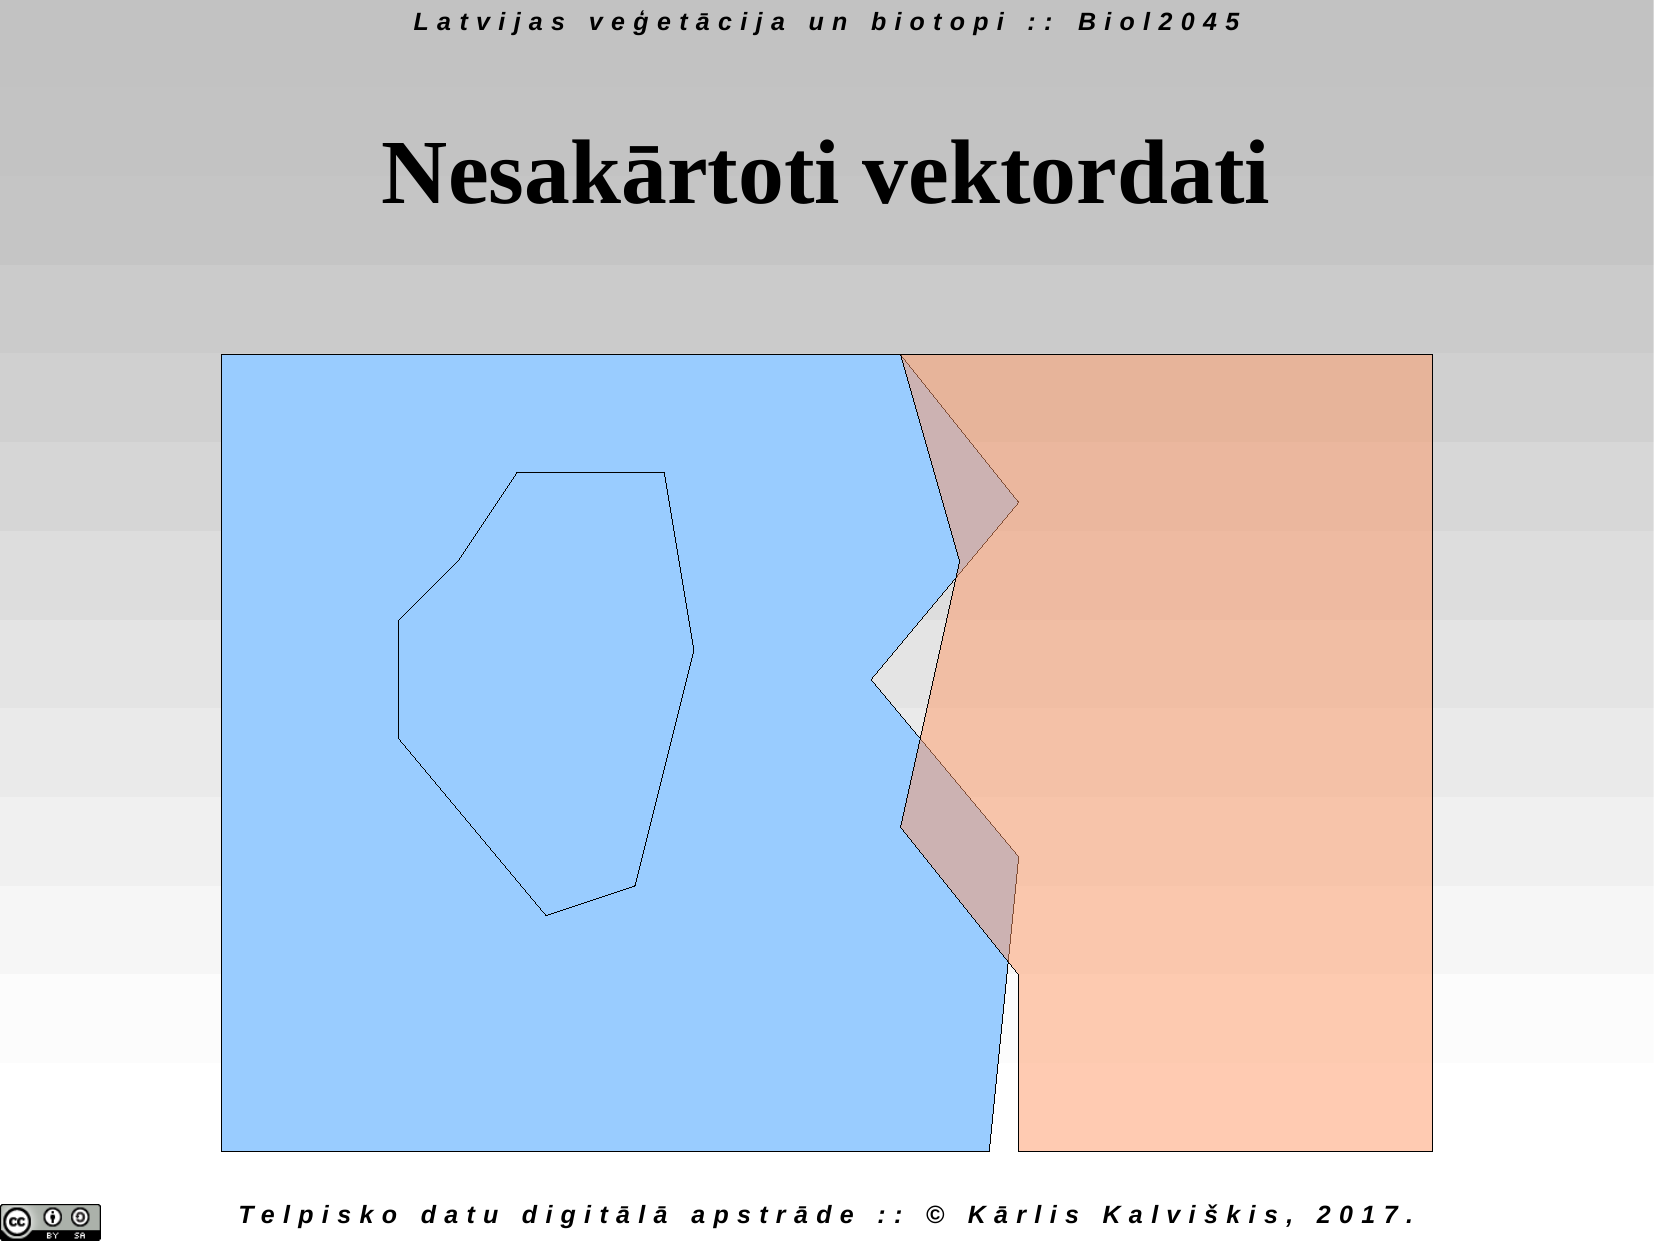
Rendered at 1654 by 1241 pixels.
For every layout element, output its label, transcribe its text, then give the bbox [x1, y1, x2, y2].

title Nesakārtoti vektordati [29, 49, 1625, 296]
picture [0, 0, 1654, 1241]
text_box [221, 354, 1433, 1152]
